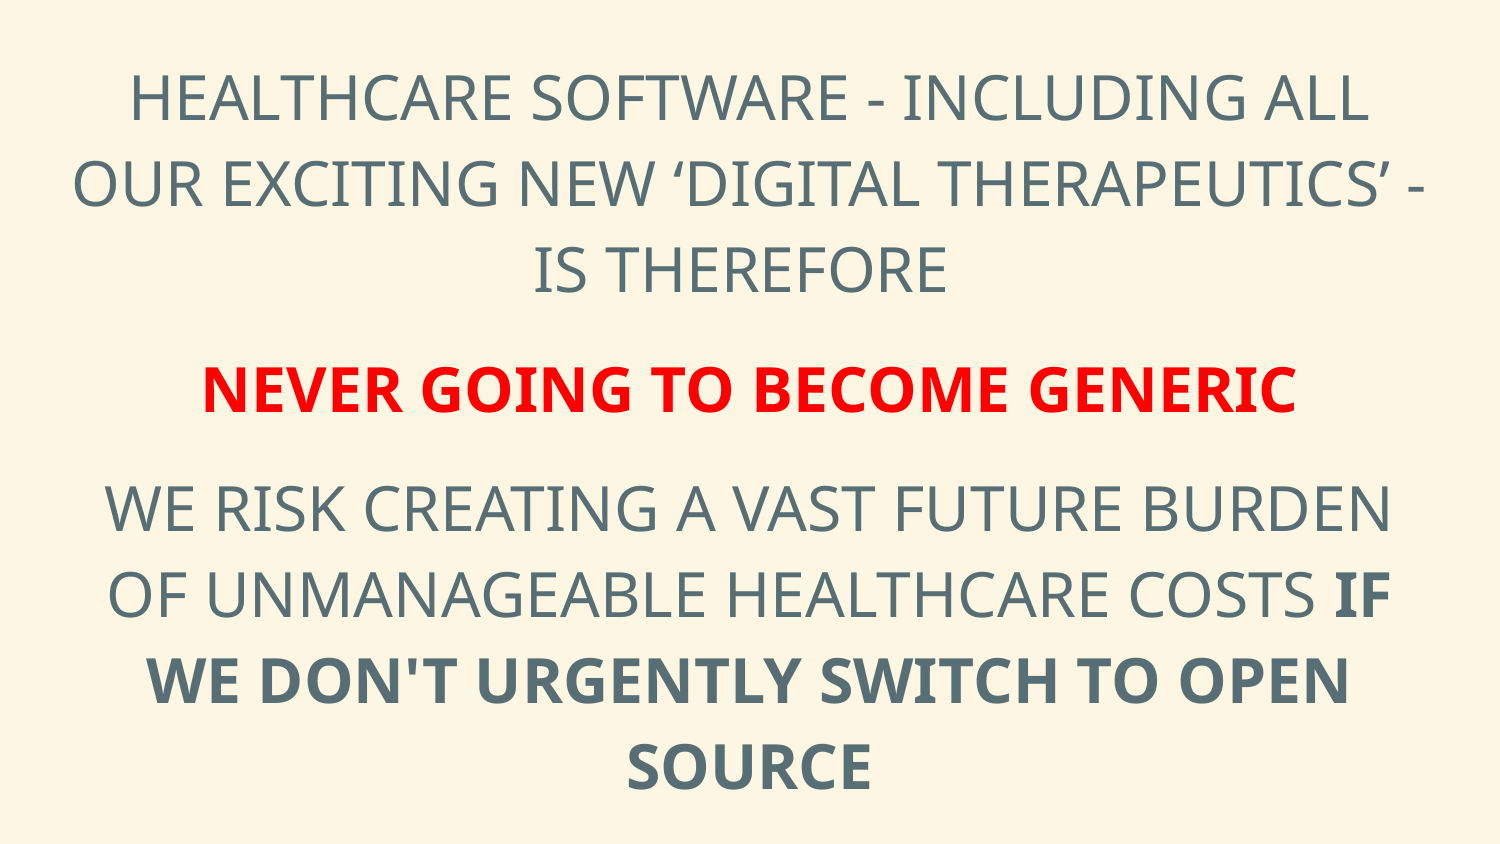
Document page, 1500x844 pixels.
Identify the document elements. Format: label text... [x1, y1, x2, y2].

list HEALTHCARE SOFTWARE - INCLUDING ALL OUR EXCITING NEW ‘DIGITAL THERAPEUTICS’ - IS THEREFORE NEVER GOING TO BECOME GENERIC WE RISK CREATING A VAST FUTURE BURDEN OF UNMANAGEABLE HEALTHCARE COSTS IF WE DON'T URGENTLY SWITCH TO OPEN SOURCE [51, 54, 1449, 795]
